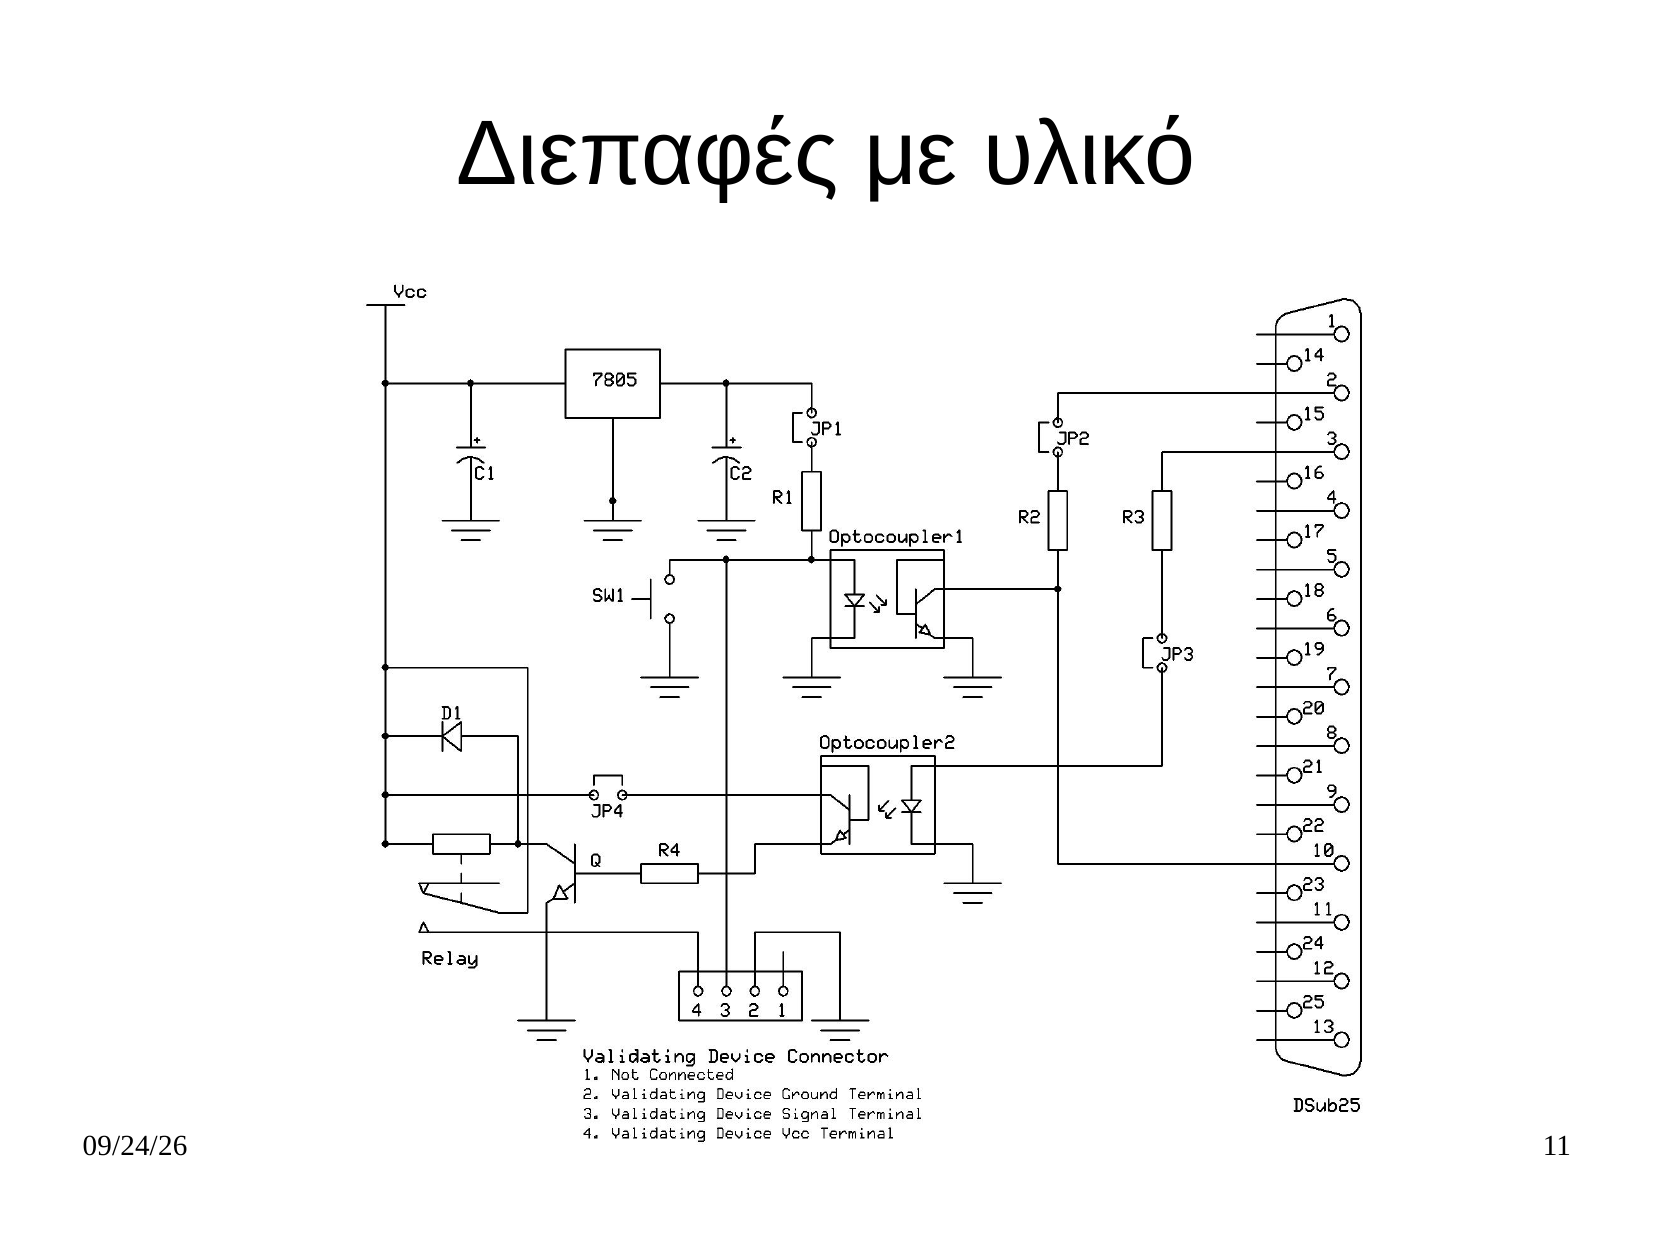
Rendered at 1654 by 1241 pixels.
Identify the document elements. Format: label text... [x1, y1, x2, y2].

title Διεπαφές με υλικό [82, 49, 1571, 257]
picture [337, 224, 1388, 1163]
